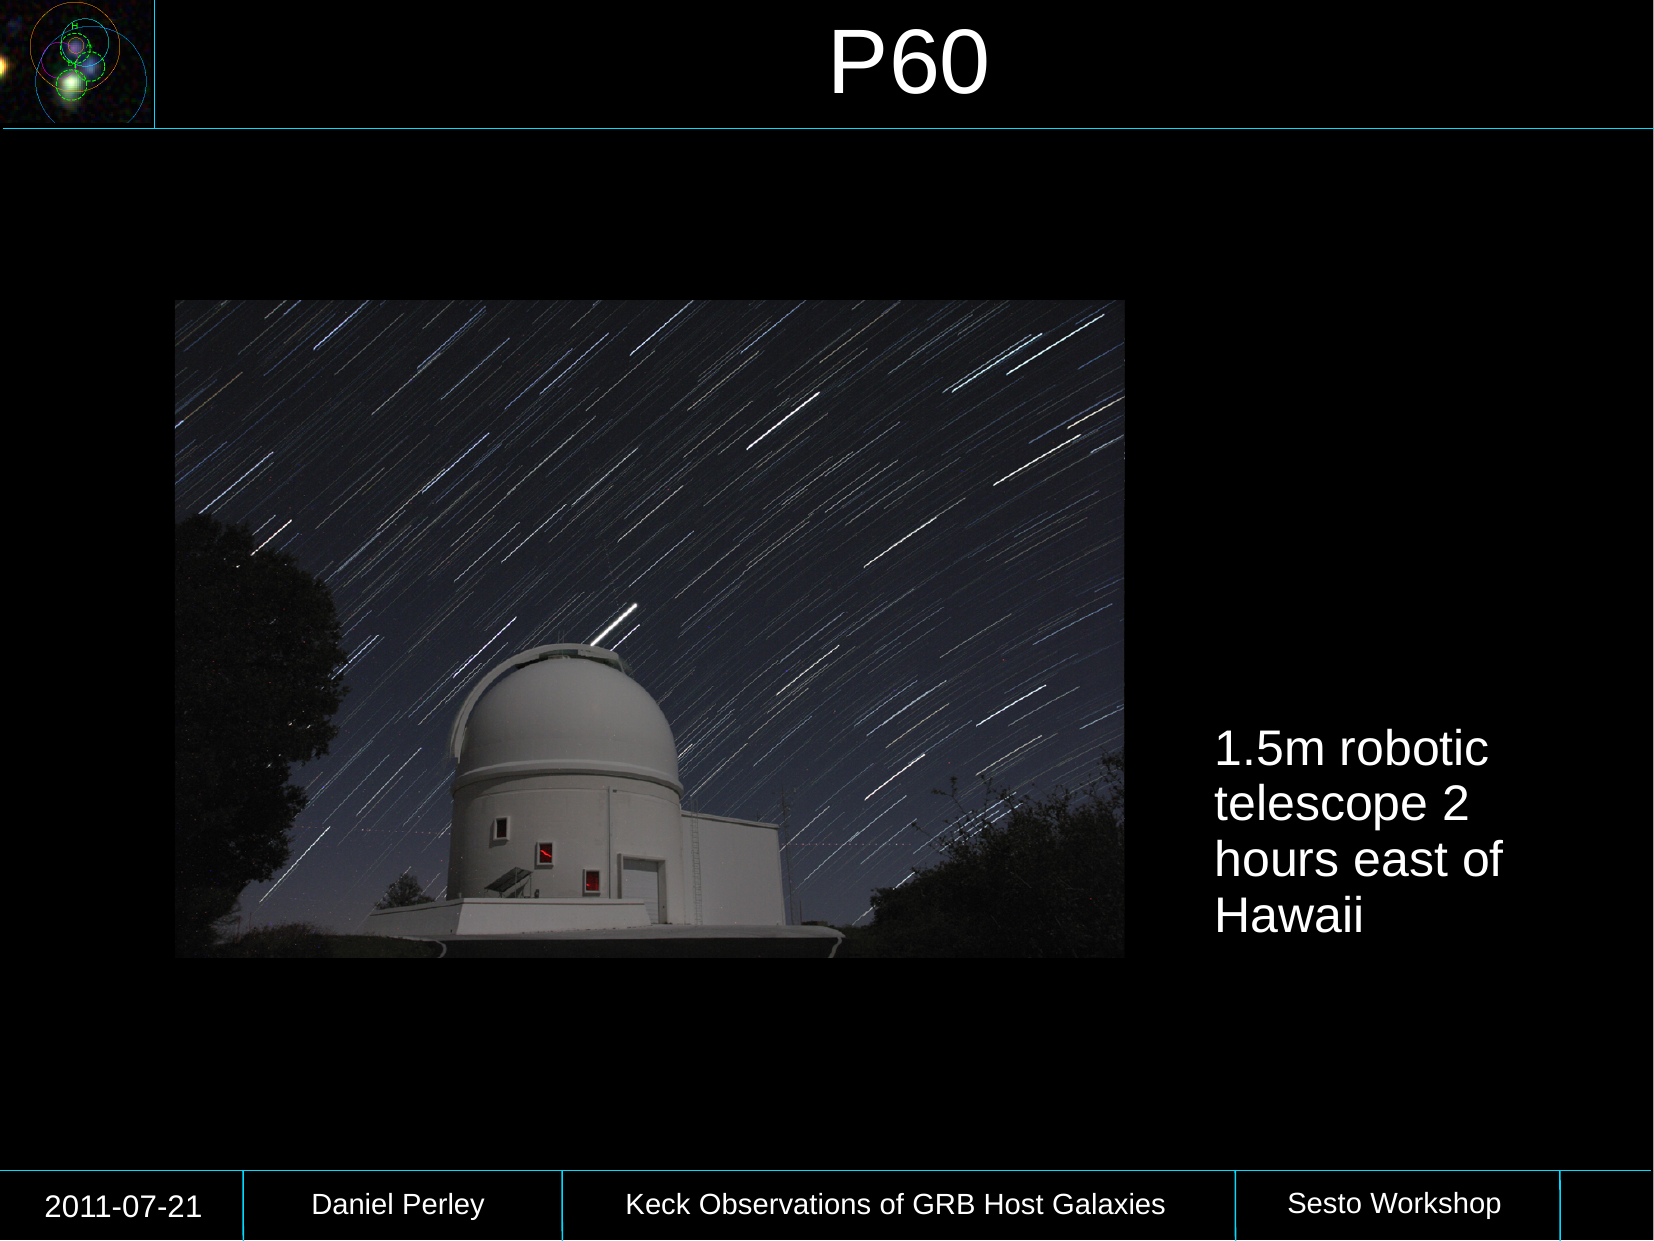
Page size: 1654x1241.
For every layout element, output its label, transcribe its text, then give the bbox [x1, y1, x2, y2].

picture [174, 300, 1126, 958]
text_box 1.5m robotic telescope 2 hours east of Hawaii [1200, 712, 1538, 951]
picture [0, 0, 151, 123]
title P60 [165, 10, 1654, 114]
